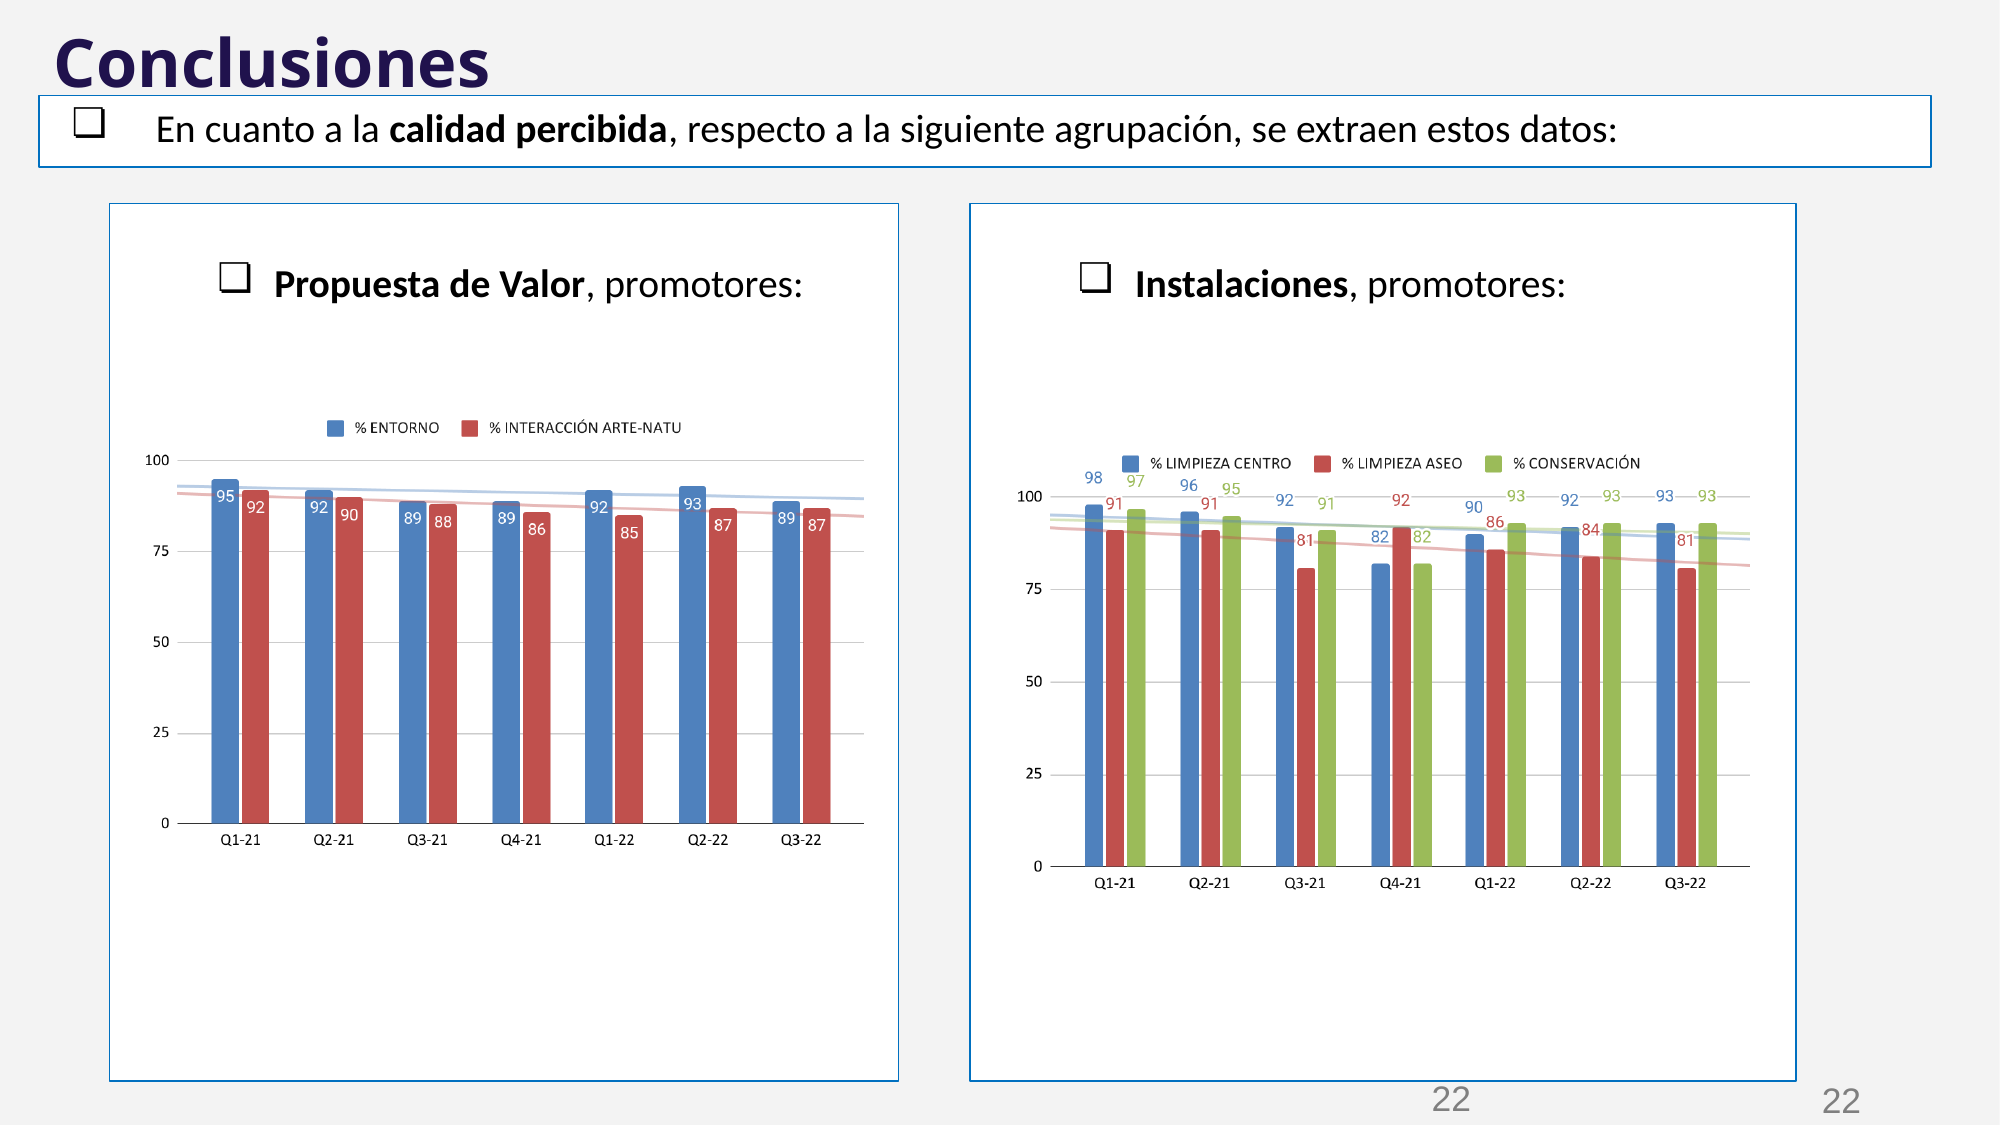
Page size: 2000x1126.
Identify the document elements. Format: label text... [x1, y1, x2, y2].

text_box Propuesta de Valor, promotores: [109, 203, 899, 1082]
text_box En cuanto a la calidad percibida, respecto a la siguiente agrupación, se extraen estos datos: [38, 95, 1931, 168]
picture [992, 431, 1774, 916]
text_box Conclusiones [53, 0, 1946, 124]
text_box Instalaciones, promotores: [970, 203, 1796, 1082]
text_box <number> [1413, 1067, 1881, 1126]
picture [120, 396, 888, 872]
